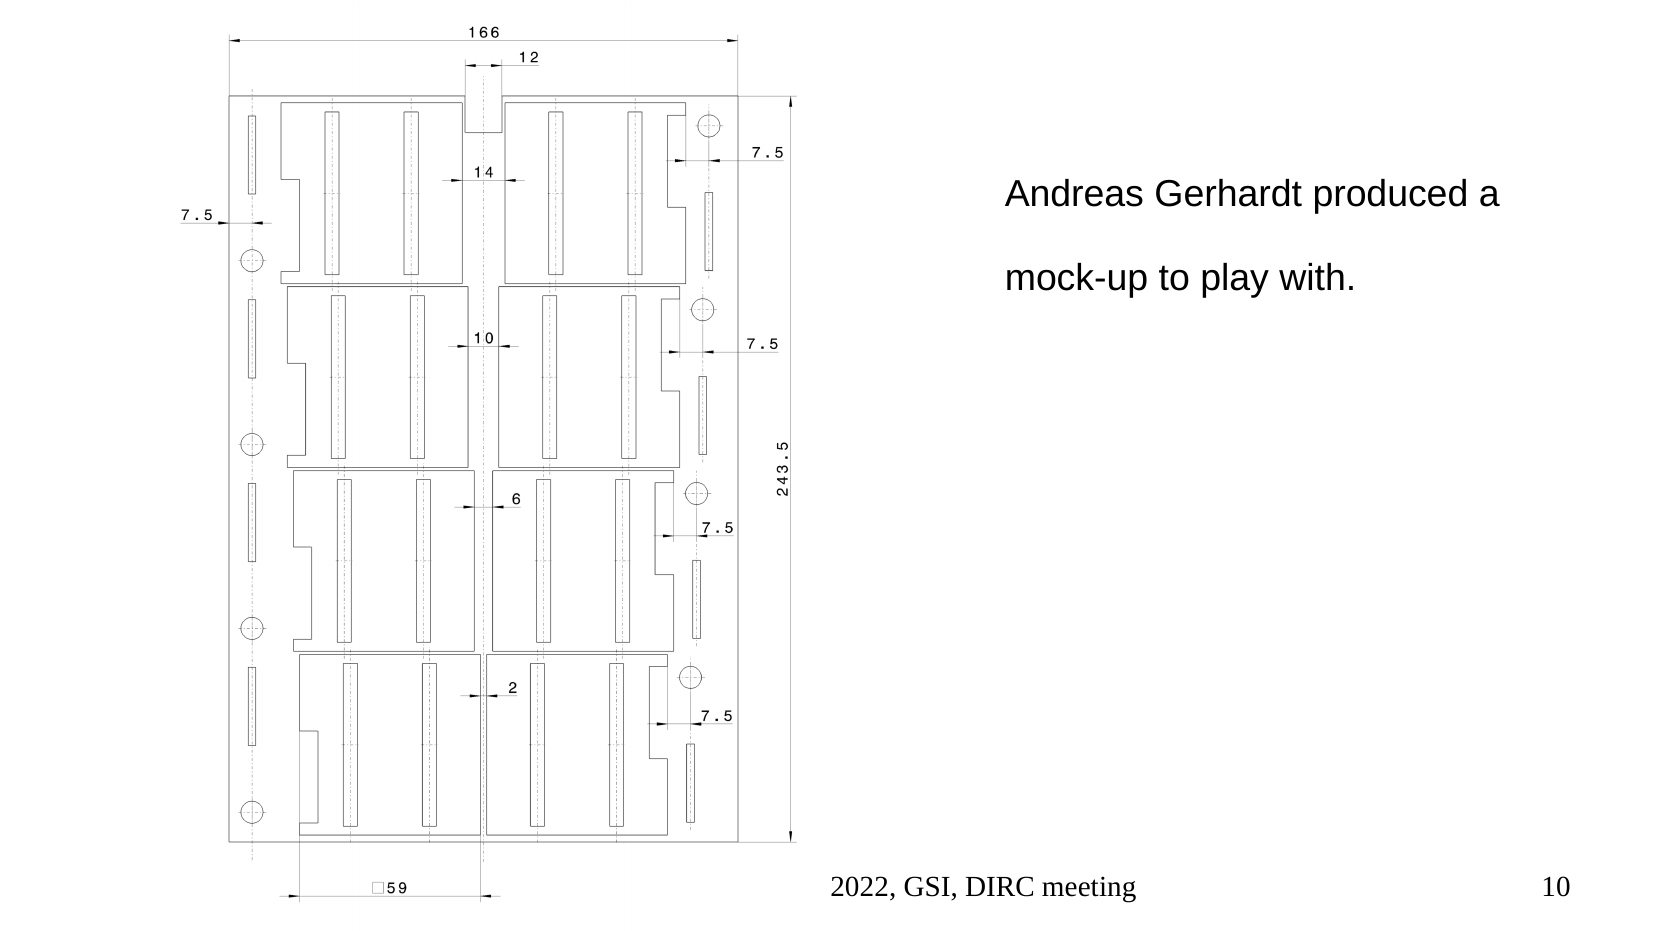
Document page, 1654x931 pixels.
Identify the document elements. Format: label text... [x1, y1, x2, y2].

text_box Andreas Gerhardt produced a mock-up to play with. [990, 165, 1515, 306]
picture [158, 0, 826, 931]
